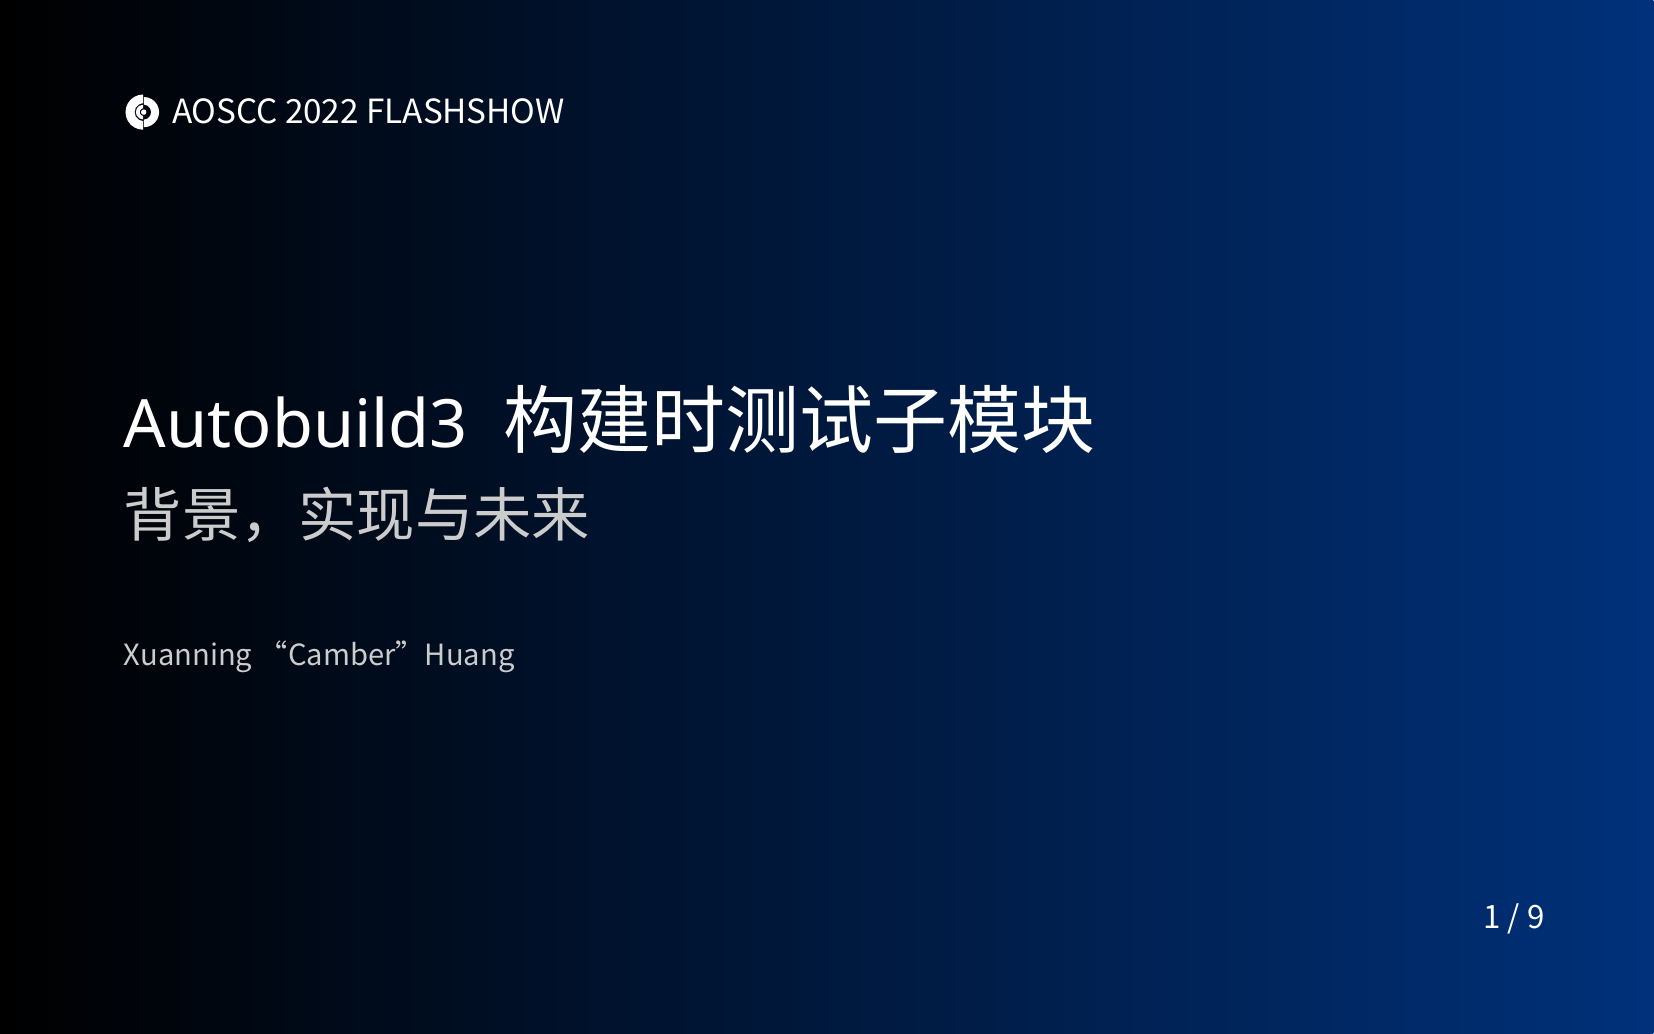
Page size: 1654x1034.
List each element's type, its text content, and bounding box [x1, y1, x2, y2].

picture [118, 88, 167, 136]
text_box <编号> / 9 [1086, 885, 1560, 957]
text_box AOSCC 2022 FLASHSHOW [172, 84, 1654, 134]
subtitle Autobuild3 构建时测试子模块 背景，实现与未来 Xuanning “Camber”Huang [124, 218, 1536, 818]
